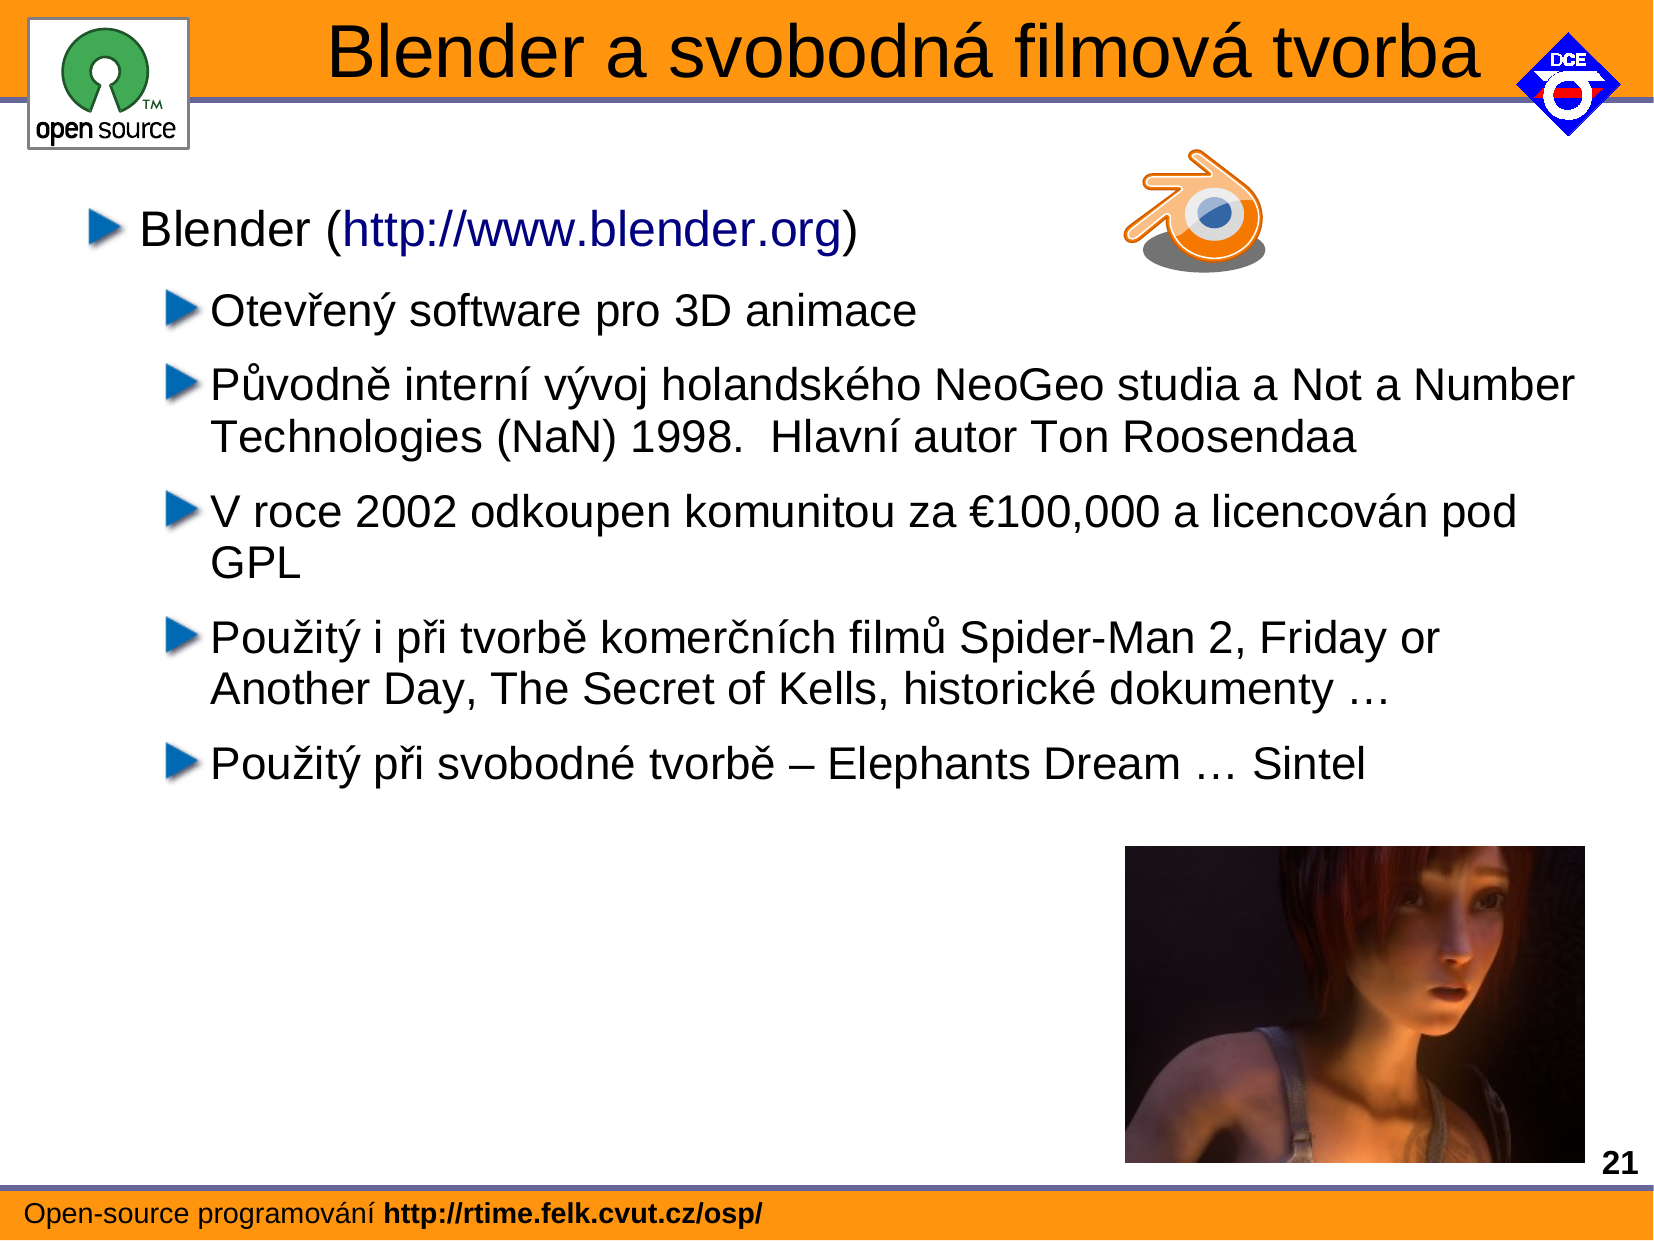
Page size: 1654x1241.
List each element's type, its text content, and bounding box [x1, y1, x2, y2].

text_box [1124, 150, 1266, 273]
picture [1125, 846, 1585, 1163]
title Blender a svobodná filmová tvorba [178, 4, 1631, 98]
list Blender (http://www.blender.org) Otevřený software pro 3D animace Původně interní vývoj holandského NeoGeo studia a Not a Number Technologies (NaN) 1998. Hlavní autor Ton Roosendaa V roce 2002 odkoupen komunitou za €100,000 a licencován pod GPL Použitý i při tvorbě komerčních filmů Spider-Man 2, Friday or Another Day, The Secret of Kells, historické dokumenty … Použitý při svobodné tvorbě – Elephants Dream … Sintel [68, 201, 1592, 1118]
